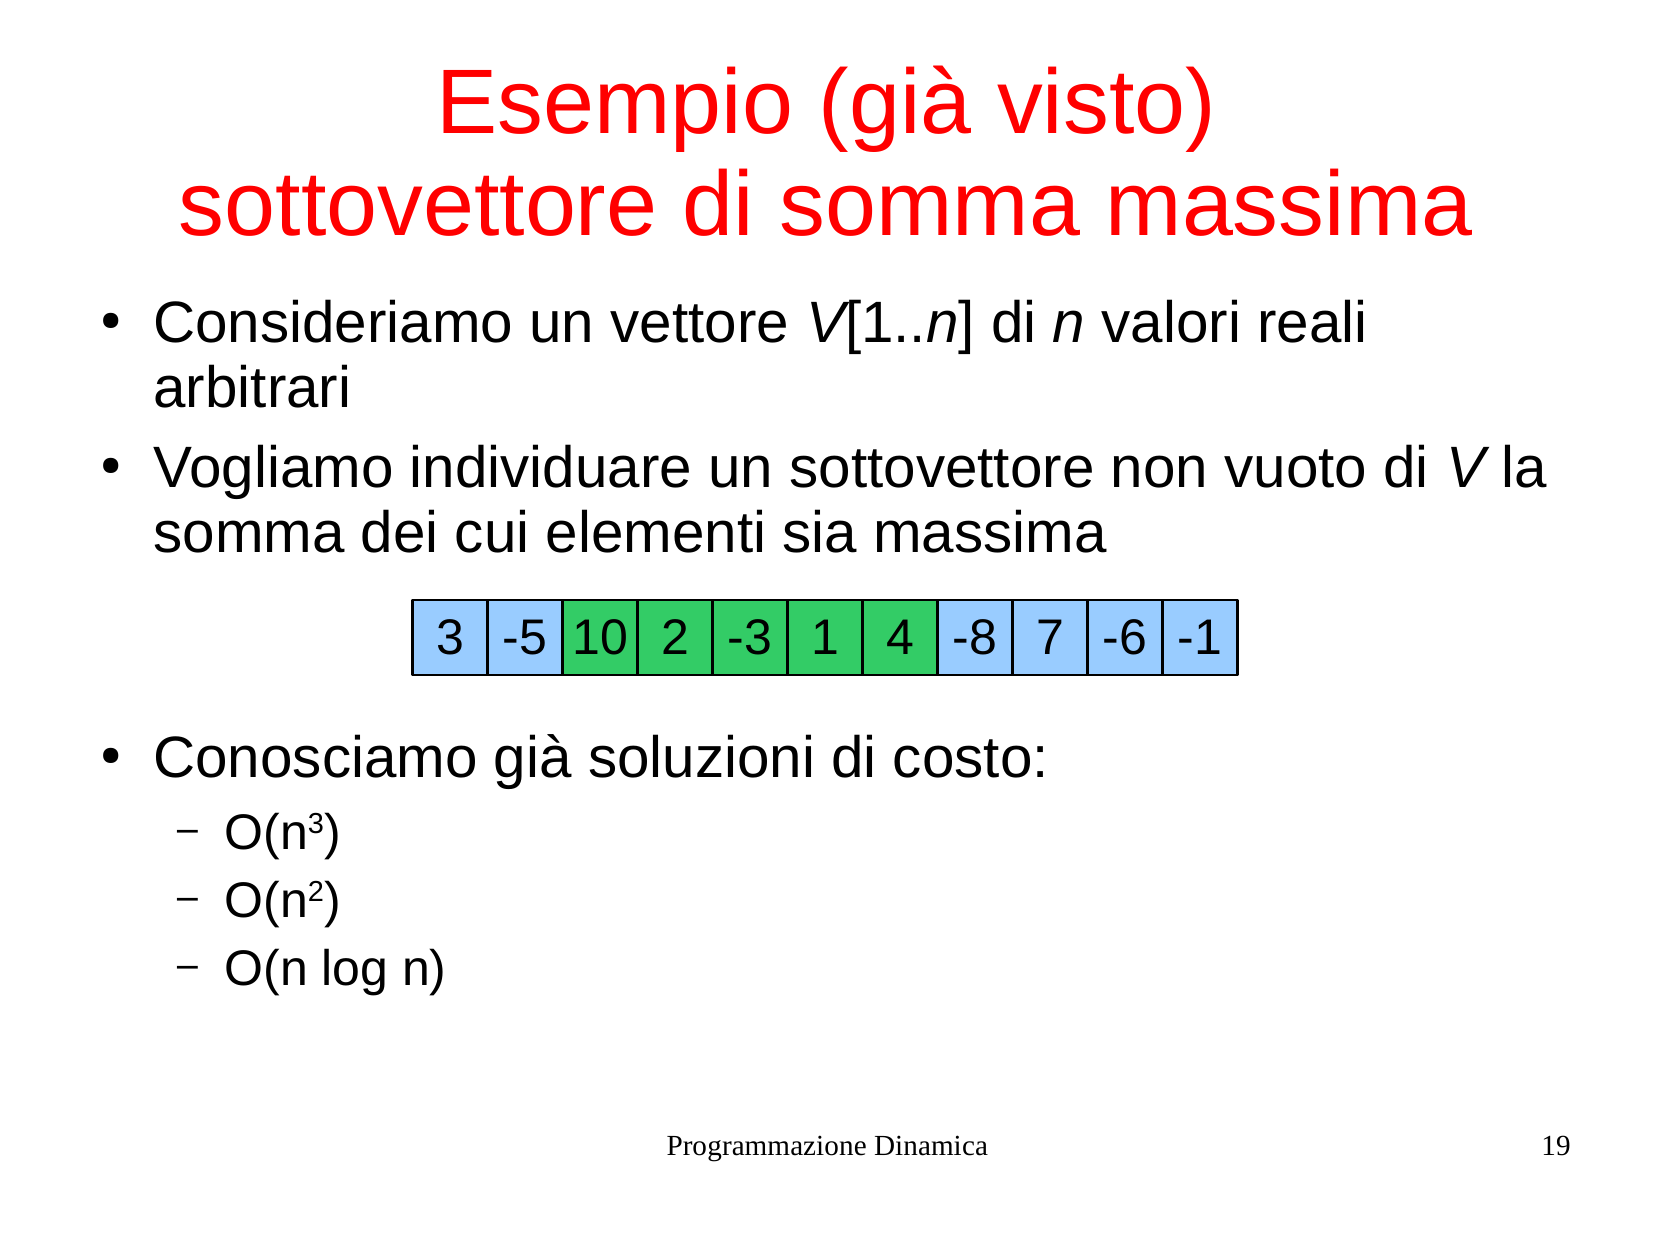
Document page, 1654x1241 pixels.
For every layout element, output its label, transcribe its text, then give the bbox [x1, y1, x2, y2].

text_box 4 [862, 600, 937, 676]
text_box 3 [412, 600, 487, 676]
text_box -1 [1162, 600, 1238, 676]
text_box 7 [1012, 600, 1087, 676]
text_box -8 [937, 600, 1012, 676]
text_box 2 [637, 600, 712, 676]
text_box 10 [562, 600, 637, 676]
list Consideriamo un vettore V[1..n] di n valori reali arbitrari Vogliamo individuare un sottovettore non vuoto di V la somma dei cui elementi sia massima Conosciamo già soluzioni di costo: O(n3) O(n2) O(n log n) [82, 290, 1571, 1109]
text_box -3 [712, 600, 787, 676]
text_box -6 [1087, 600, 1162, 676]
title Esempio (già visto) sottovettore di somma massima [82, 49, 1571, 257]
text_box 1 [787, 600, 862, 676]
text_box -5 [487, 600, 562, 676]
